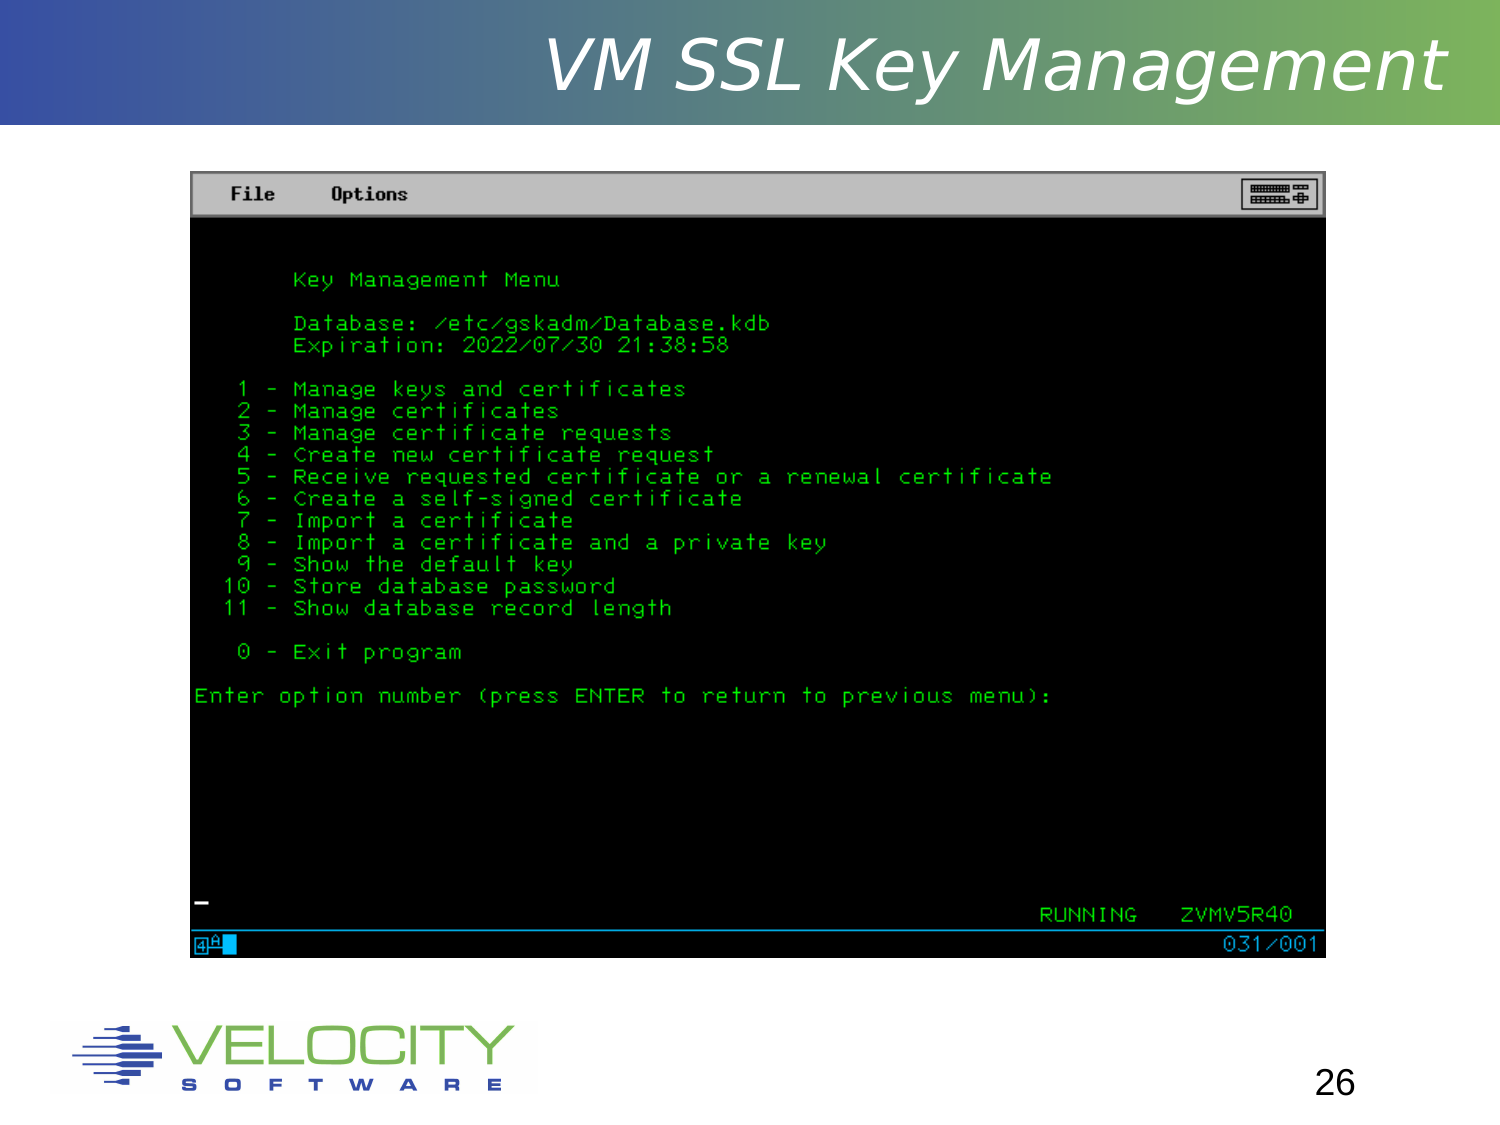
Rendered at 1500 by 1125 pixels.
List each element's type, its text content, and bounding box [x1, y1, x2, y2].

picture [190, 171, 1326, 929]
picture [50, 1021, 538, 1094]
picture [190, 932, 1326, 958]
title VM SSL Key Management [62, 12, 1463, 113]
